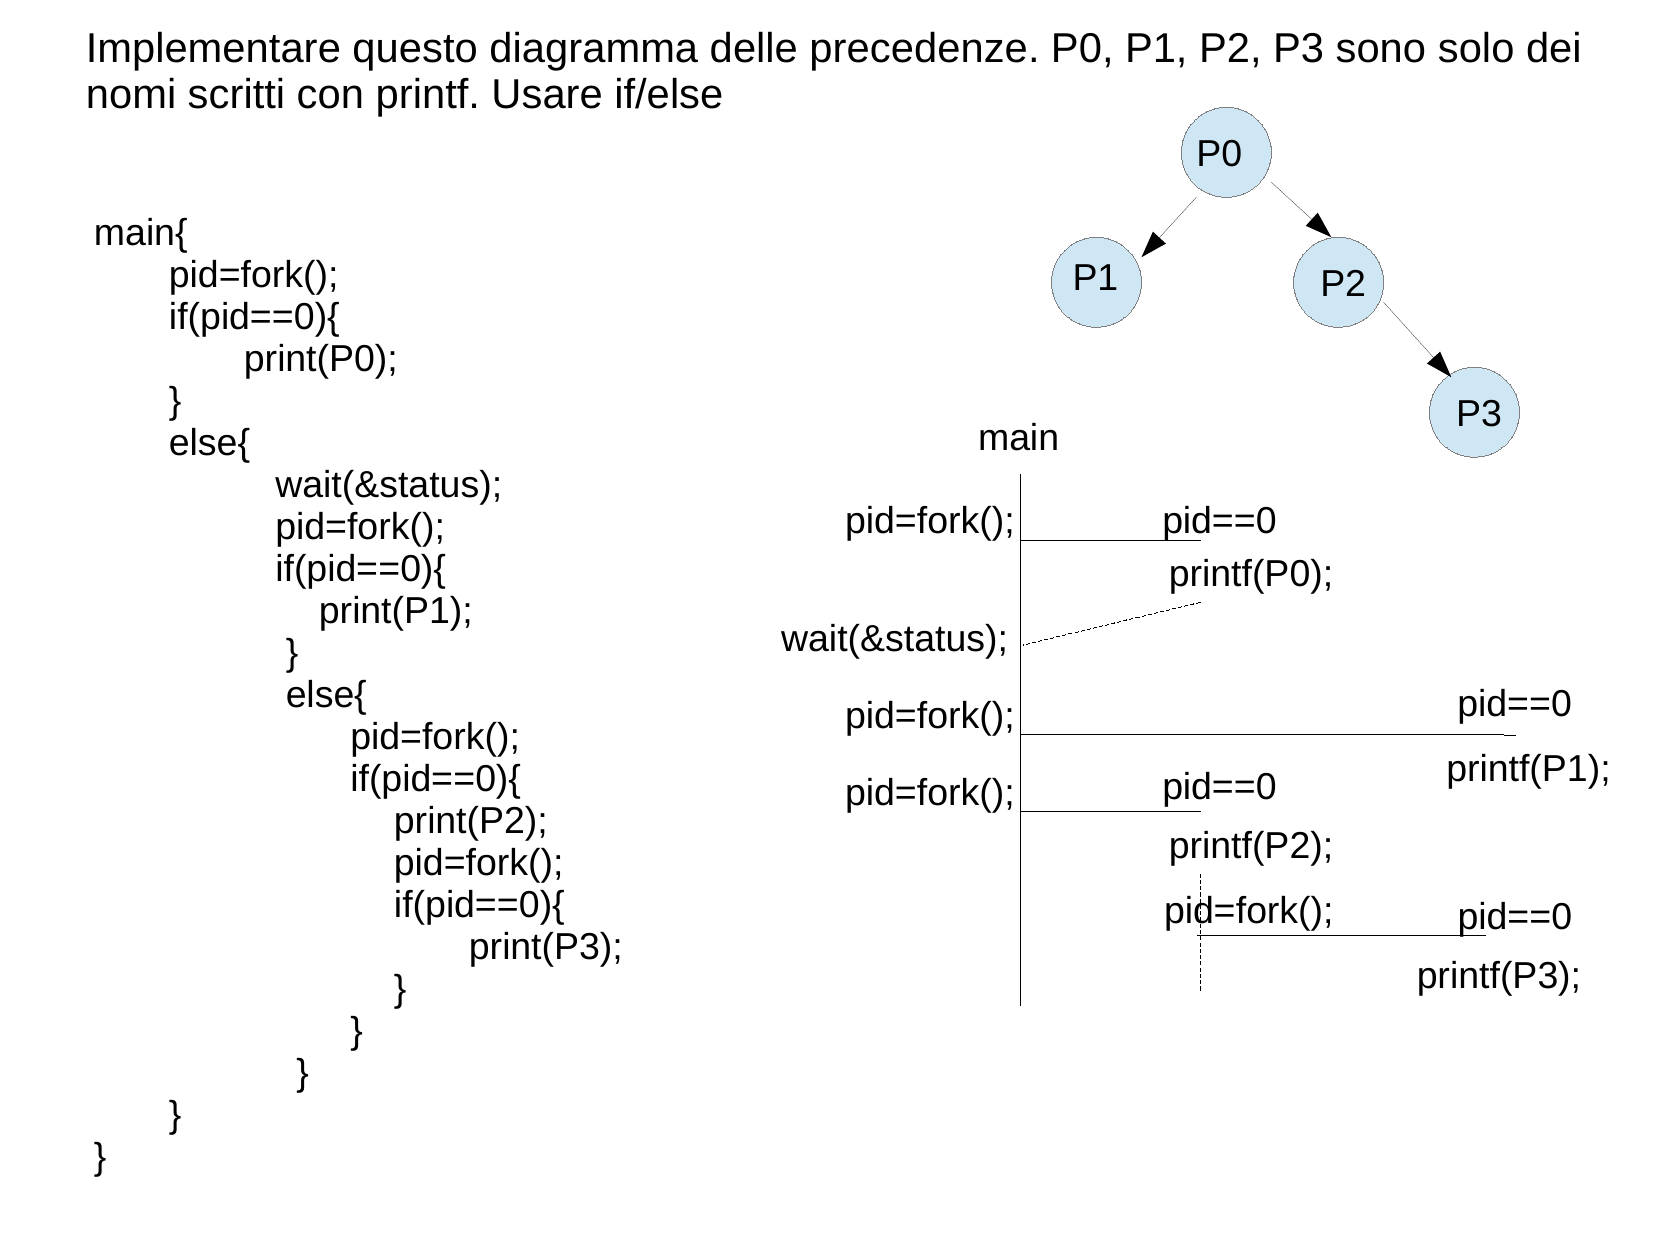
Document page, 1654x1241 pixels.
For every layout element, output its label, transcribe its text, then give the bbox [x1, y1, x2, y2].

text_box pid==0 [1147, 492, 1292, 550]
text_box main [963, 409, 1075, 466]
text_box wait(&status); [766, 610, 1024, 668]
text_box [1058, 307, 1135, 328]
text_box pid=fork(); [830, 764, 1030, 821]
text_box [1066, 237, 1127, 249]
text_box main{ pid=fork(); if(pid==0){ print(P0); } else{ wait(&status); pid=fork(); if(pid==0){ print(P1); } else{ pid=fork(); if(pid==0){ print(P2); pid=fork(); if(pid==0){ print(P3); } } } } } [79, 204, 950, 1209]
text_box P0 [1181, 125, 1332, 183]
text_box printf(P2); [1154, 817, 1411, 875]
text_box pid==0 [1442, 675, 1587, 733]
text_box [1051, 260, 1057, 304]
text_box pid==0 [1442, 888, 1588, 946]
text_box printf(P0); [1154, 545, 1411, 603]
text_box pid==0 [1147, 758, 1292, 816]
text_box [1429, 367, 1511, 458]
text_box P3 [1441, 385, 1592, 443]
text_box pid=fork(); [830, 687, 1030, 745]
text_box [1190, 107, 1263, 125]
text_box printf(P3); [1402, 947, 1603, 1004]
text_box [1193, 183, 1260, 198]
text_box pid=fork(); [830, 492, 1030, 550]
text_box P2 [1305, 255, 1456, 313]
text_box P1 [1057, 249, 1208, 307]
list Implementare questo diagramma delle precedenze. P0, P1, P2, P3 sono solo dei nomi scritti con printf. Usare if/else [15, 24, 1636, 142]
text_box pid=fork(); [1149, 882, 1349, 940]
text_box [1293, 237, 1375, 328]
text_box printf(P1); [1431, 740, 1654, 798]
